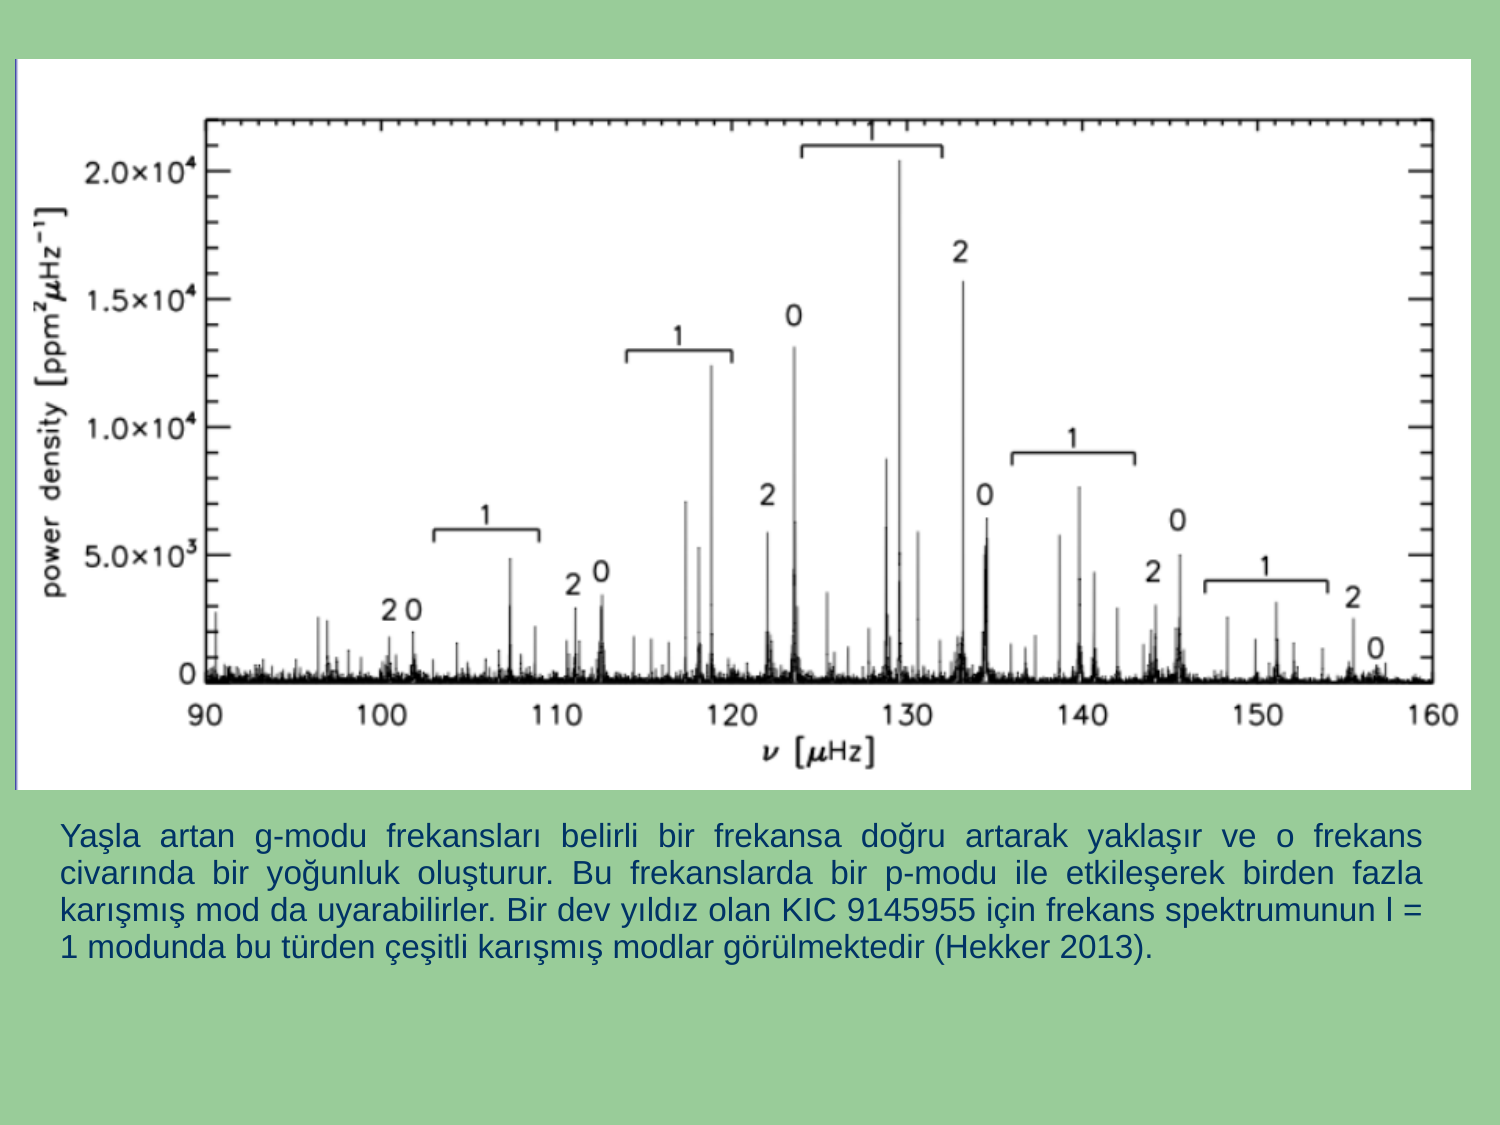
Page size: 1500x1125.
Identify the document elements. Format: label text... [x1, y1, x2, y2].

picture [15, 59, 1471, 790]
text_box Yaşla artan g-modu frekansları belirli bir frekansa doğru artarak yaklaşır ve o frekans civarında bir yoğunluk oluşturur. Bu frekanslarda bir p-modu ile etkileşerek birden fazla karışmış mod da uyarabilirler. Bir dev yıldız olan KIC 9145955 için frekans spektrumunun l = 1 modunda bu türden çeşitli karışmış modlar görülmektedir (Hekker 2013). [45, 810, 1441, 991]
